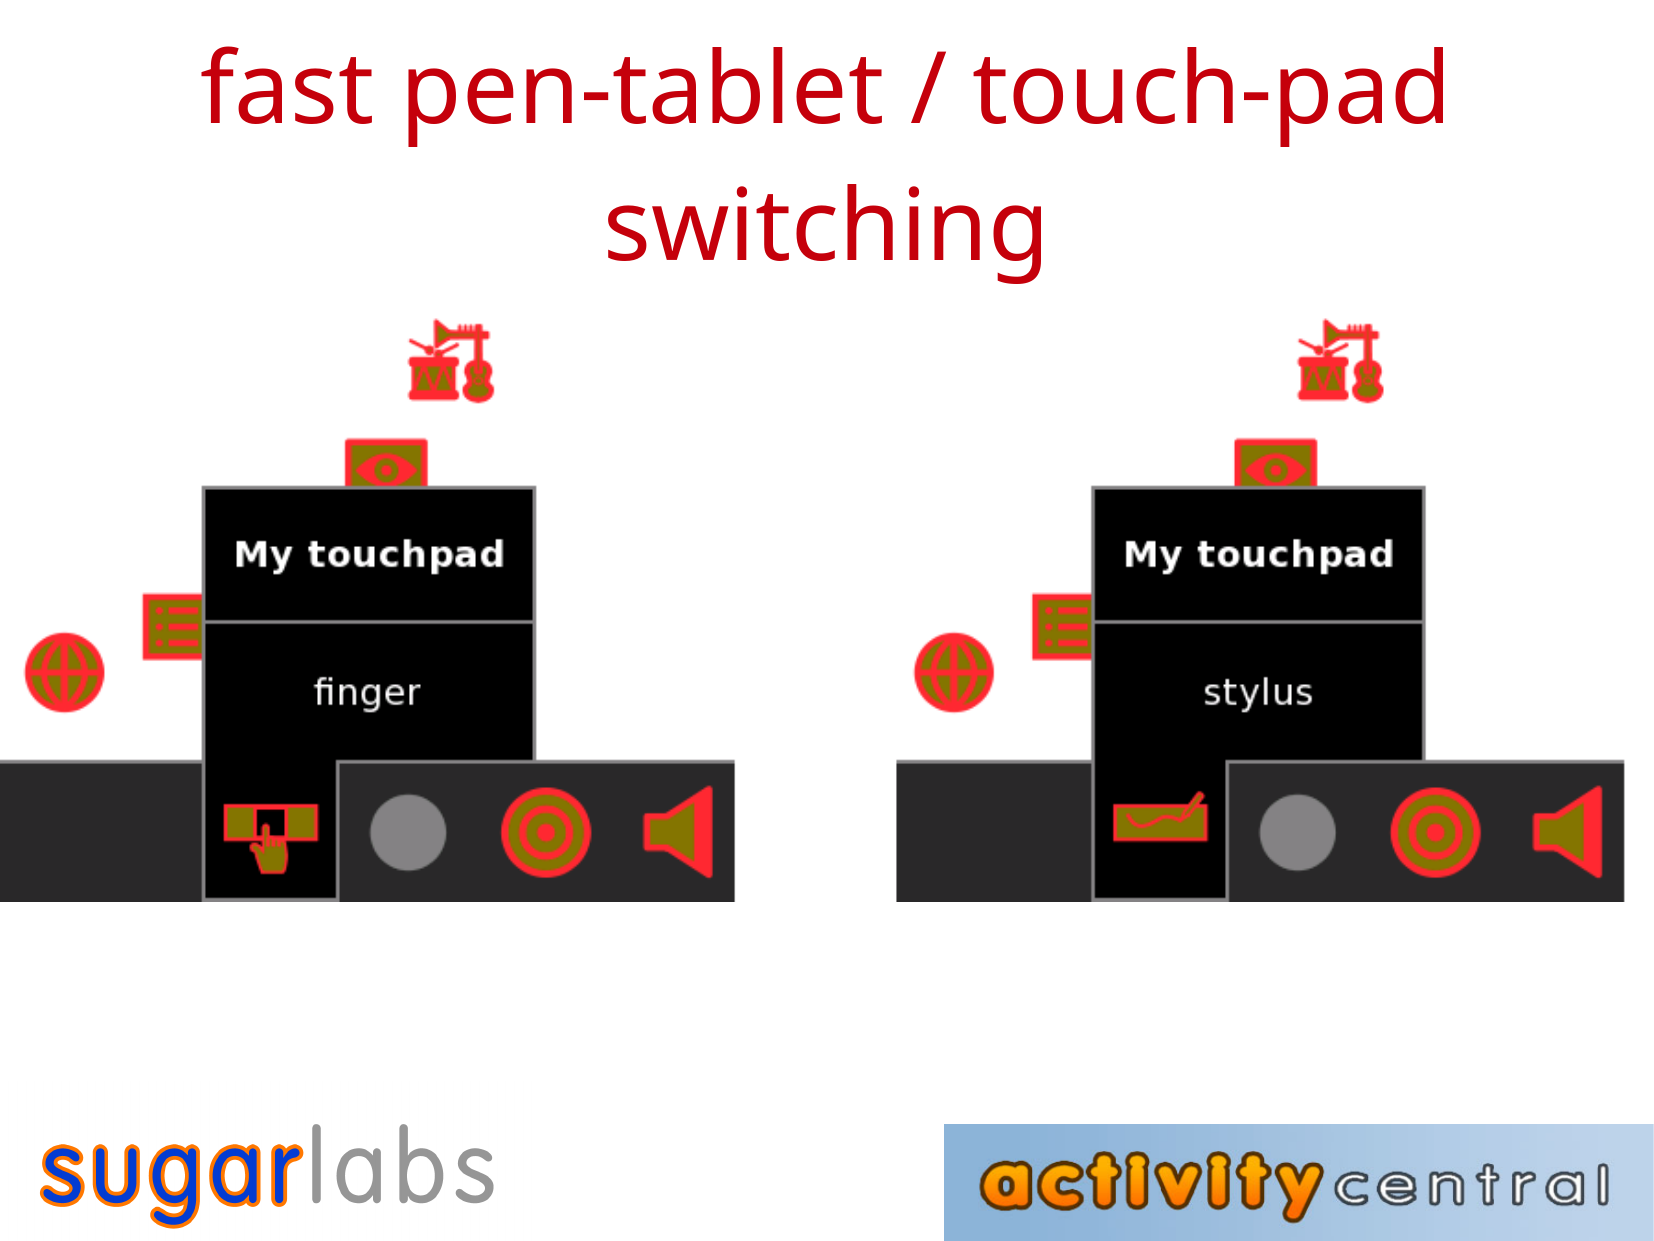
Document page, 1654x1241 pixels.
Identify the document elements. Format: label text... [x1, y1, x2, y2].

title fast pen-tablet / touch-pad switching [82, 31, 1571, 275]
picture [944, 1124, 1654, 1241]
picture [0, 295, 1654, 902]
picture [0, 1081, 532, 1241]
